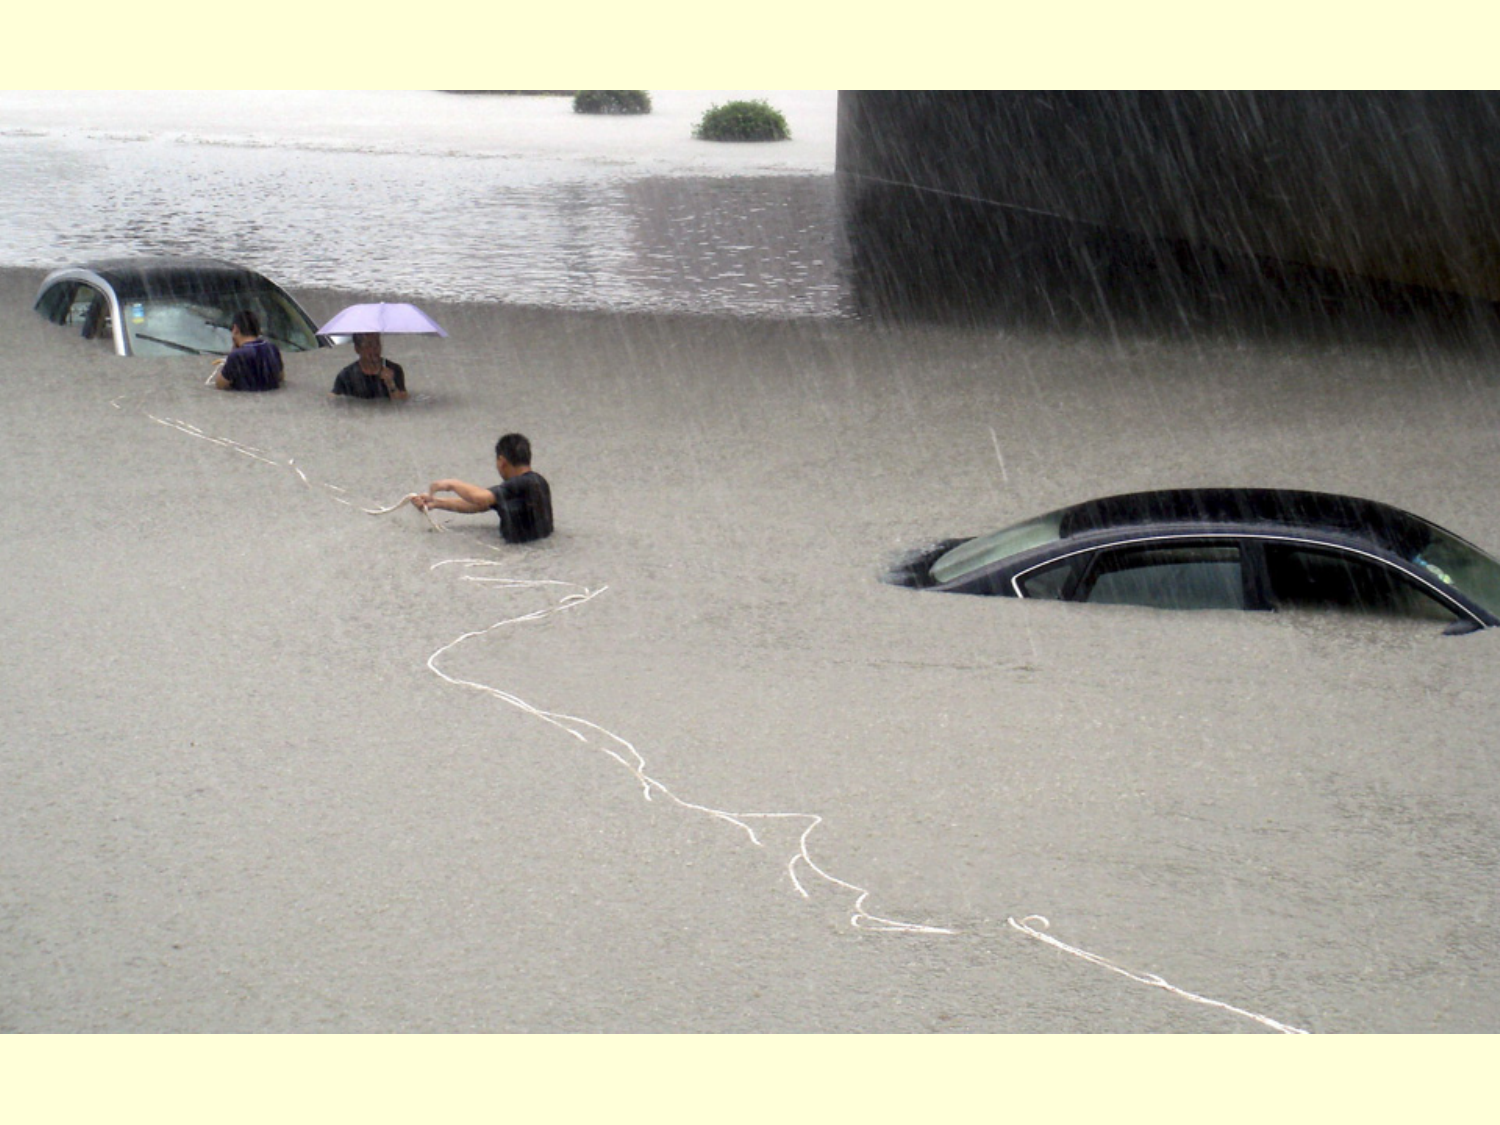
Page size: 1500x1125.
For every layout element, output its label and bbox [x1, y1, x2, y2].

picture [0, 90, 1500, 1034]
